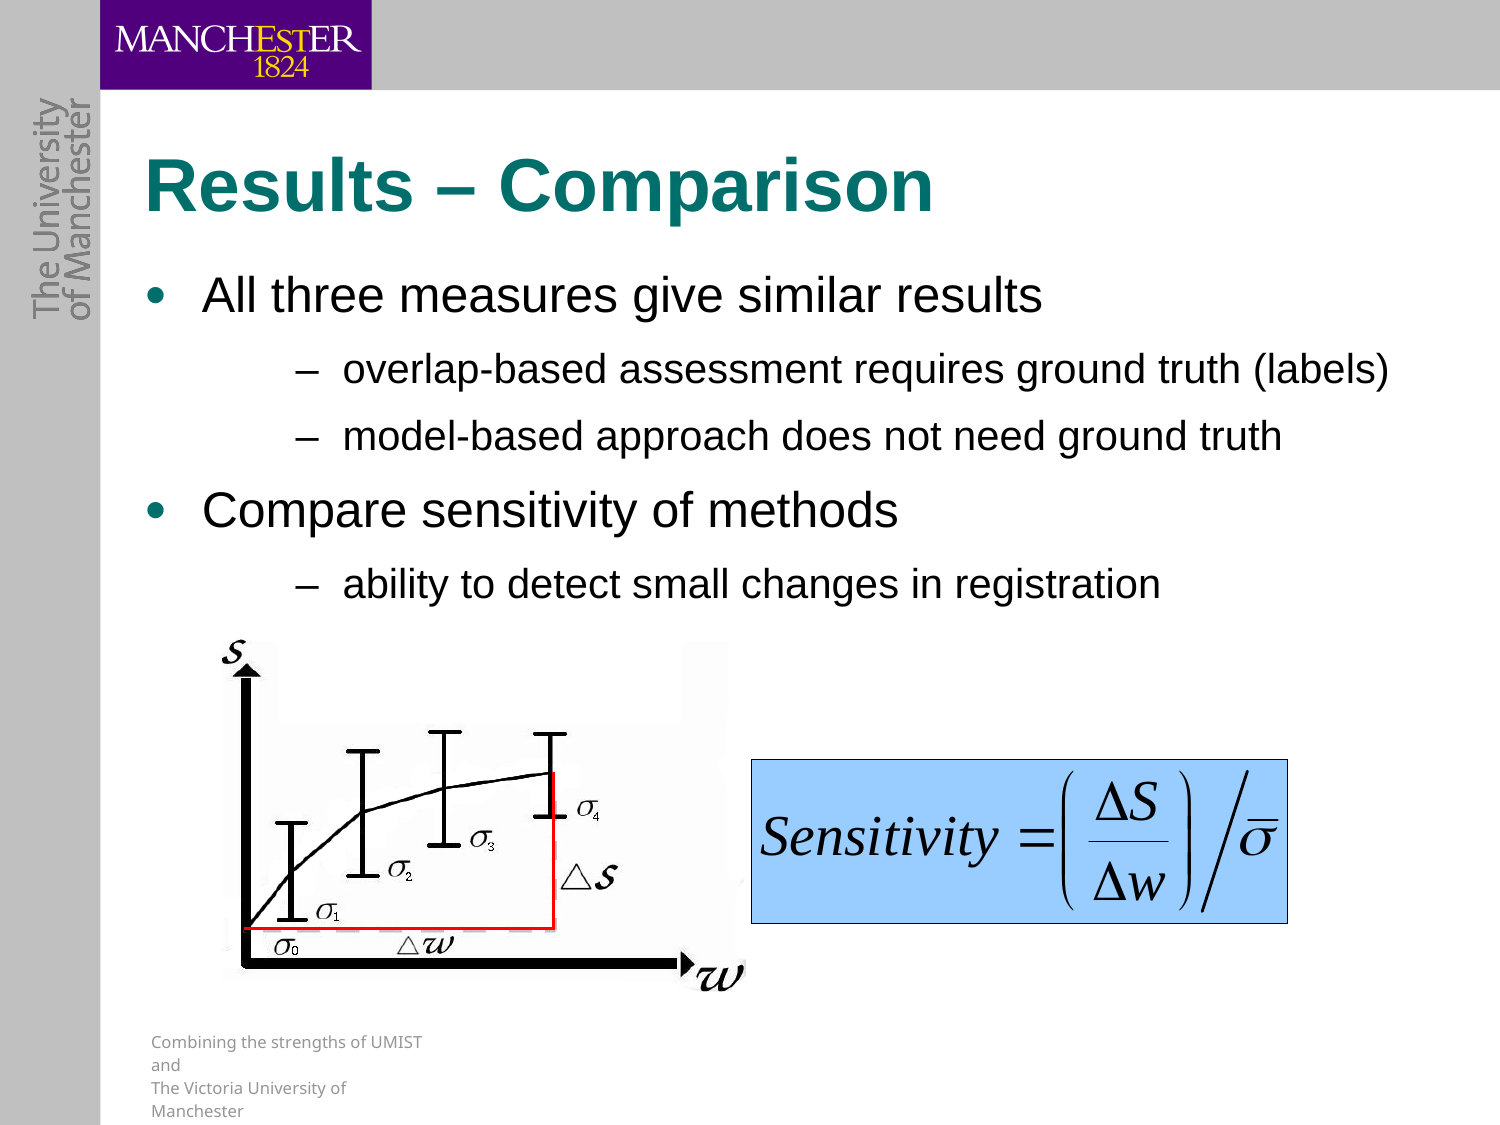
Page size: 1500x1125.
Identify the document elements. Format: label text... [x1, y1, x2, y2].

picture [221, 636, 746, 994]
list All three measures give similar results overlap-based assessment requires ground truth (labels) model-based approach does not need ground truth Compare sensitivity of methods ability to detect small changes in registration [130, 259, 1407, 1012]
text_box [751, 759, 1288, 924]
picture [0, 0, 372, 320]
title Results – Comparison [129, 120, 1406, 251]
